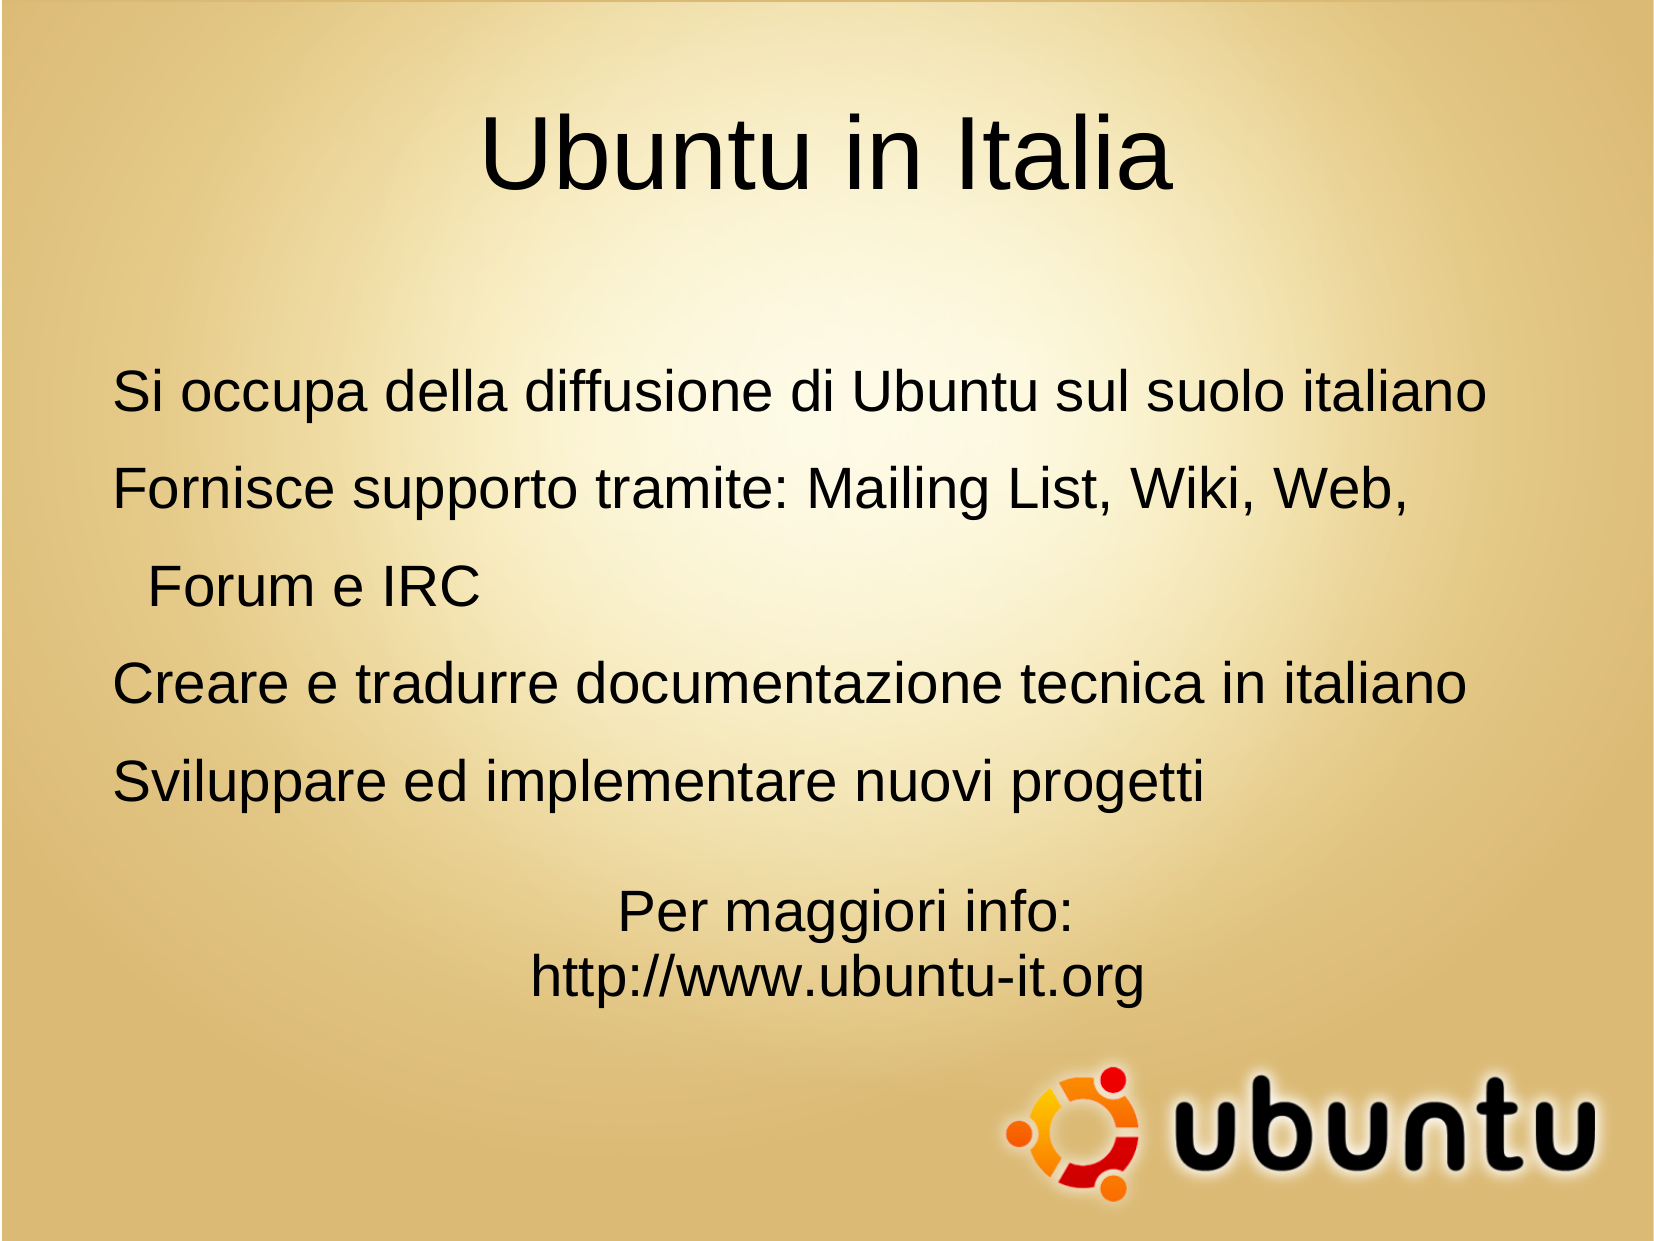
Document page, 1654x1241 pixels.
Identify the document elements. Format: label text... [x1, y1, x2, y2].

picture [2, 0, 1654, 1241]
subtitle Si occupa della diffusione di Ubuntu sul suolo italiano Fornisce supporto tramite: Mailing List, Wiki, Web, Forum e IRC Creare e tradurre documentazione tecnica in italiano Sviluppare ed implementare nuovi progetti Per maggiori info: http://www.ubuntu-it.org [76, 265, 1565, 1070]
title Ubuntu in Italia [82, 49, 1571, 257]
